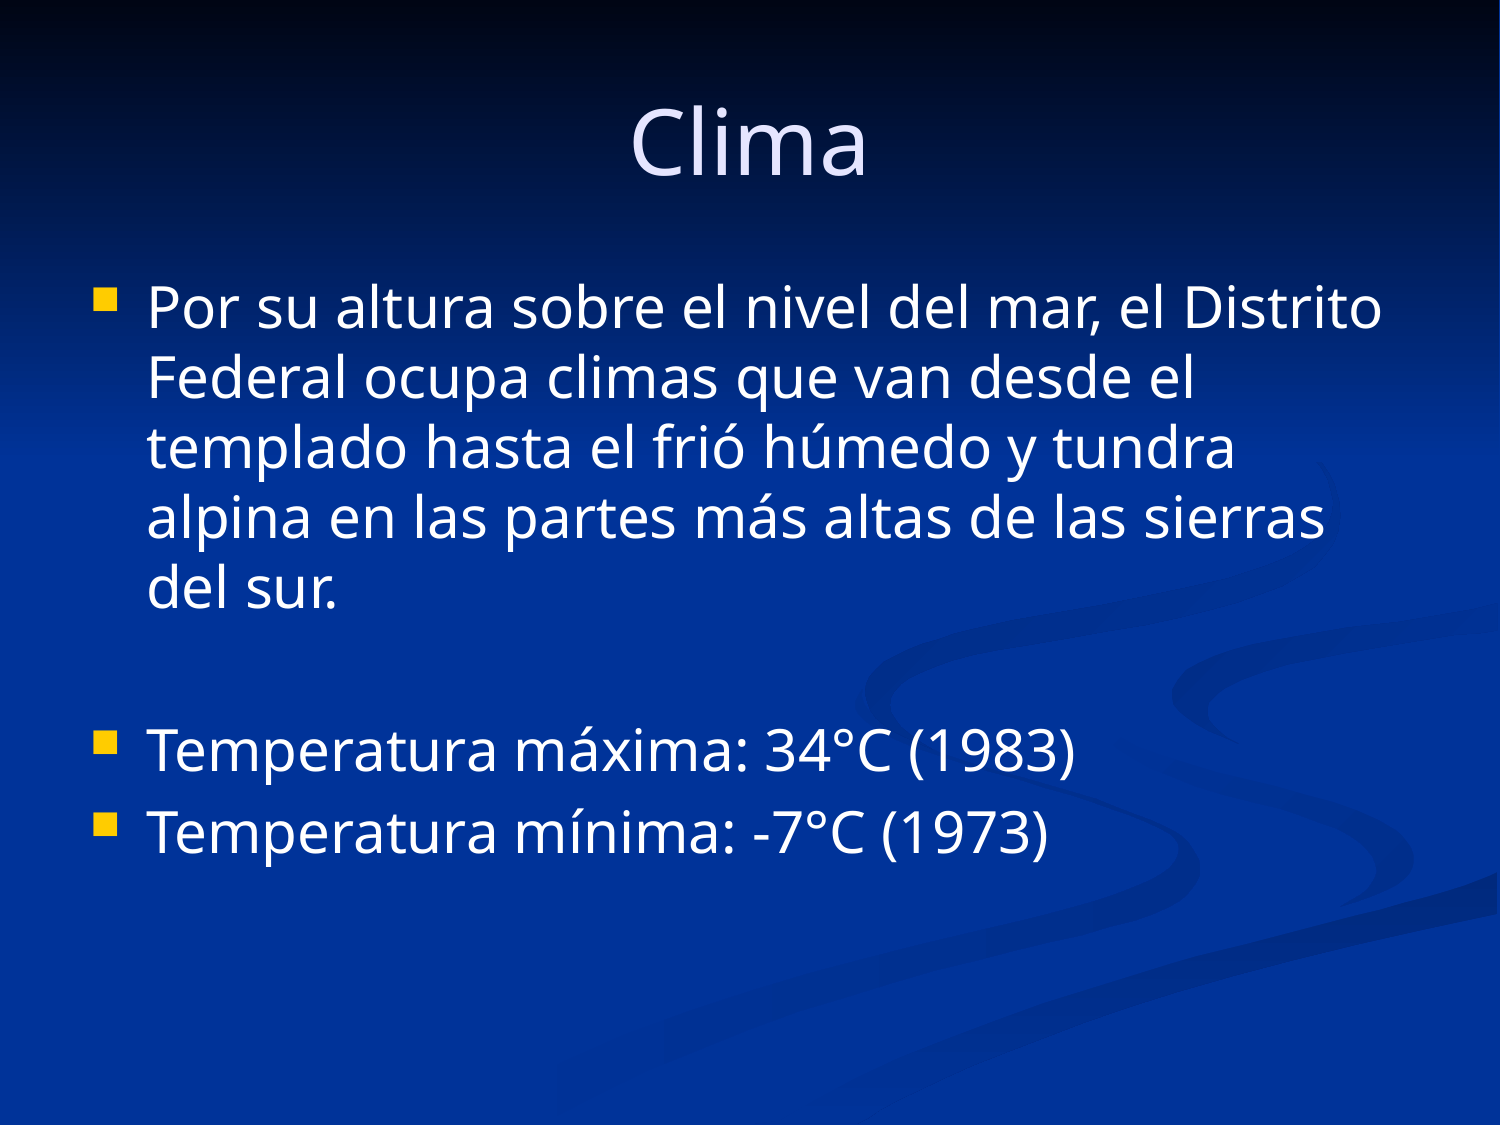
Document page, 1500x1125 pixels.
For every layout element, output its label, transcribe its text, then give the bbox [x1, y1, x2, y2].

title Clima [75, 45, 1425, 233]
list Por su altura sobre el nivel del mar, el Distrito Federal ocupa climas que van desde el templado hasta el frió húmedo y tundra alpina en las partes más altas de las sierras del sur. Temperatura máxima: 34°C (1983) Temperatura mínima: -7°C (1973) [75, 262, 1425, 1005]
